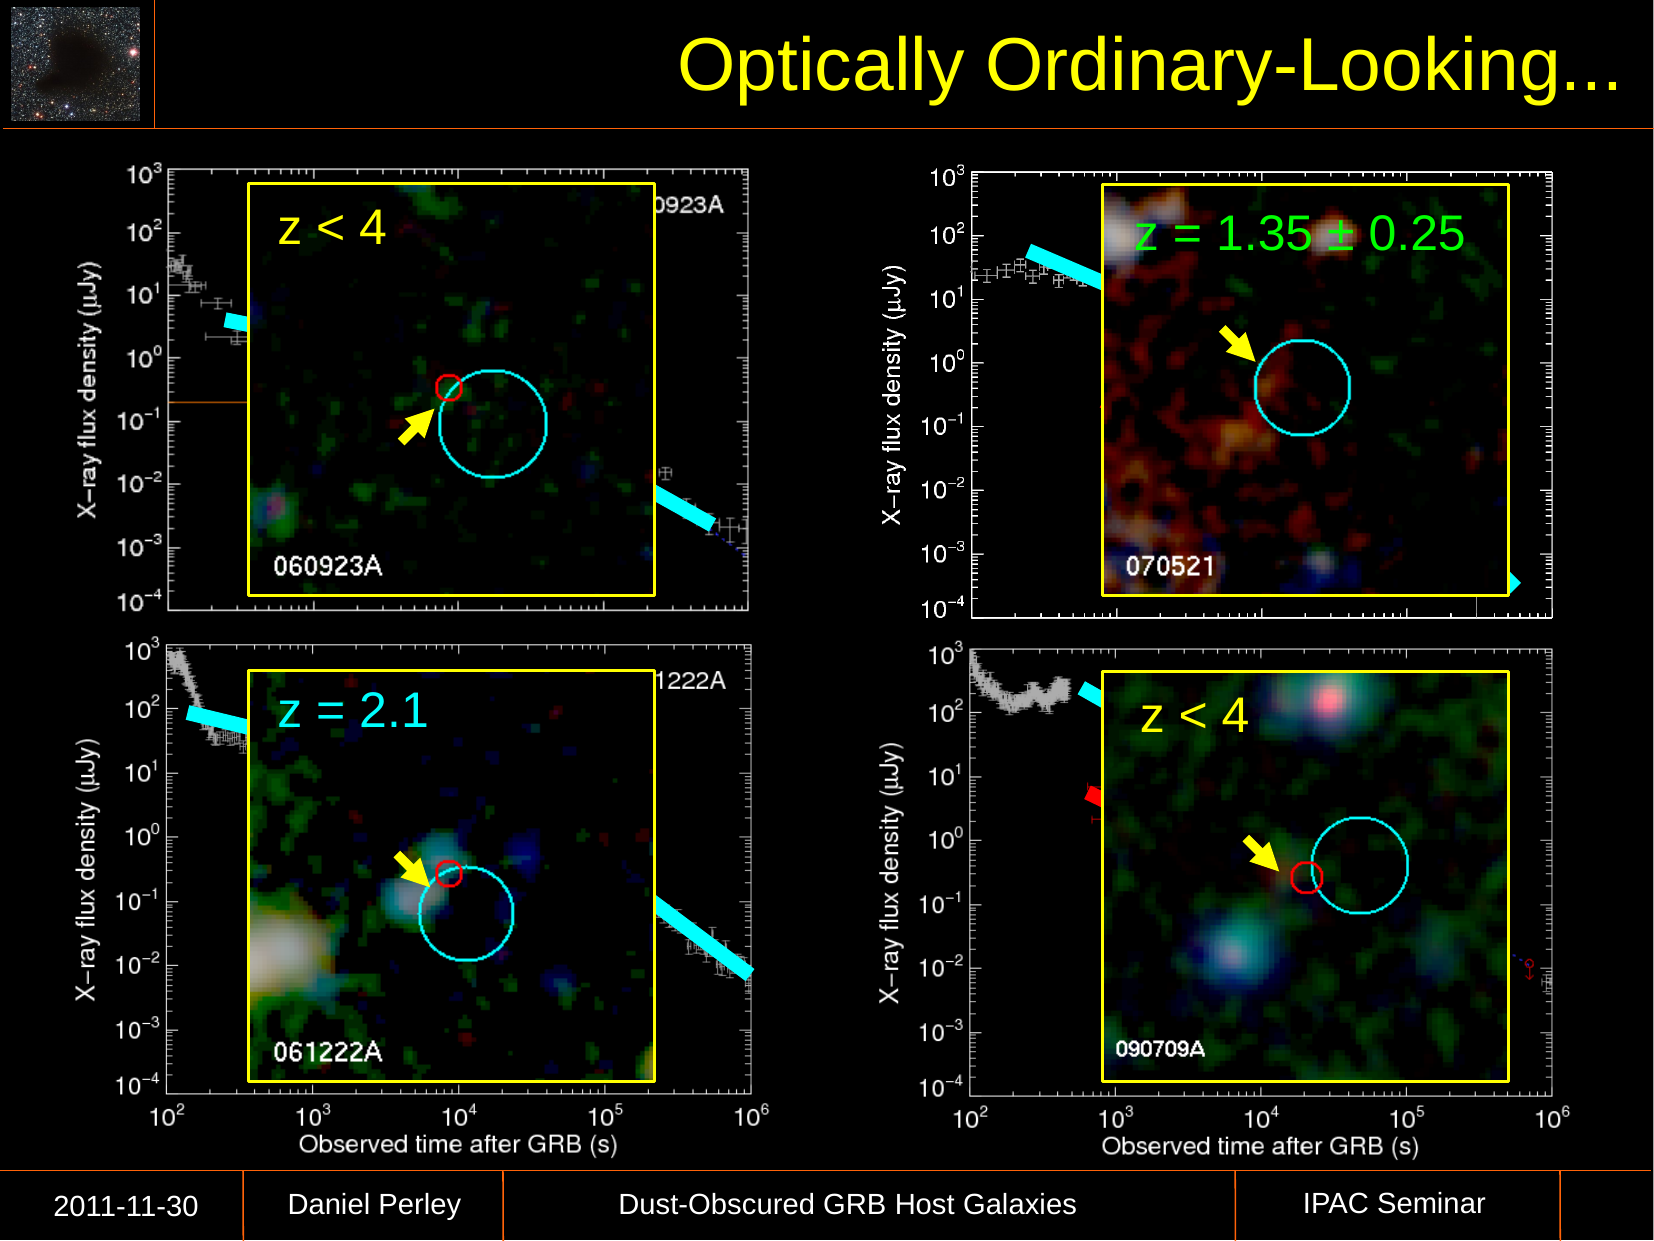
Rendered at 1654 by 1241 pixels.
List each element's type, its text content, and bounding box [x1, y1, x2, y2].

picture [840, 131, 1591, 1169]
text_box z < 4 [1125, 679, 1501, 751]
picture [37, 130, 788, 1166]
text_box z = 2.1 [262, 675, 451, 746]
title Optically Ordinary-Looking... [412, 21, 1624, 108]
text_box z = 1.35 ± 0.25 [1119, 197, 1495, 269]
picture [11, 7, 140, 121]
text_box z < 4 [262, 191, 638, 263]
